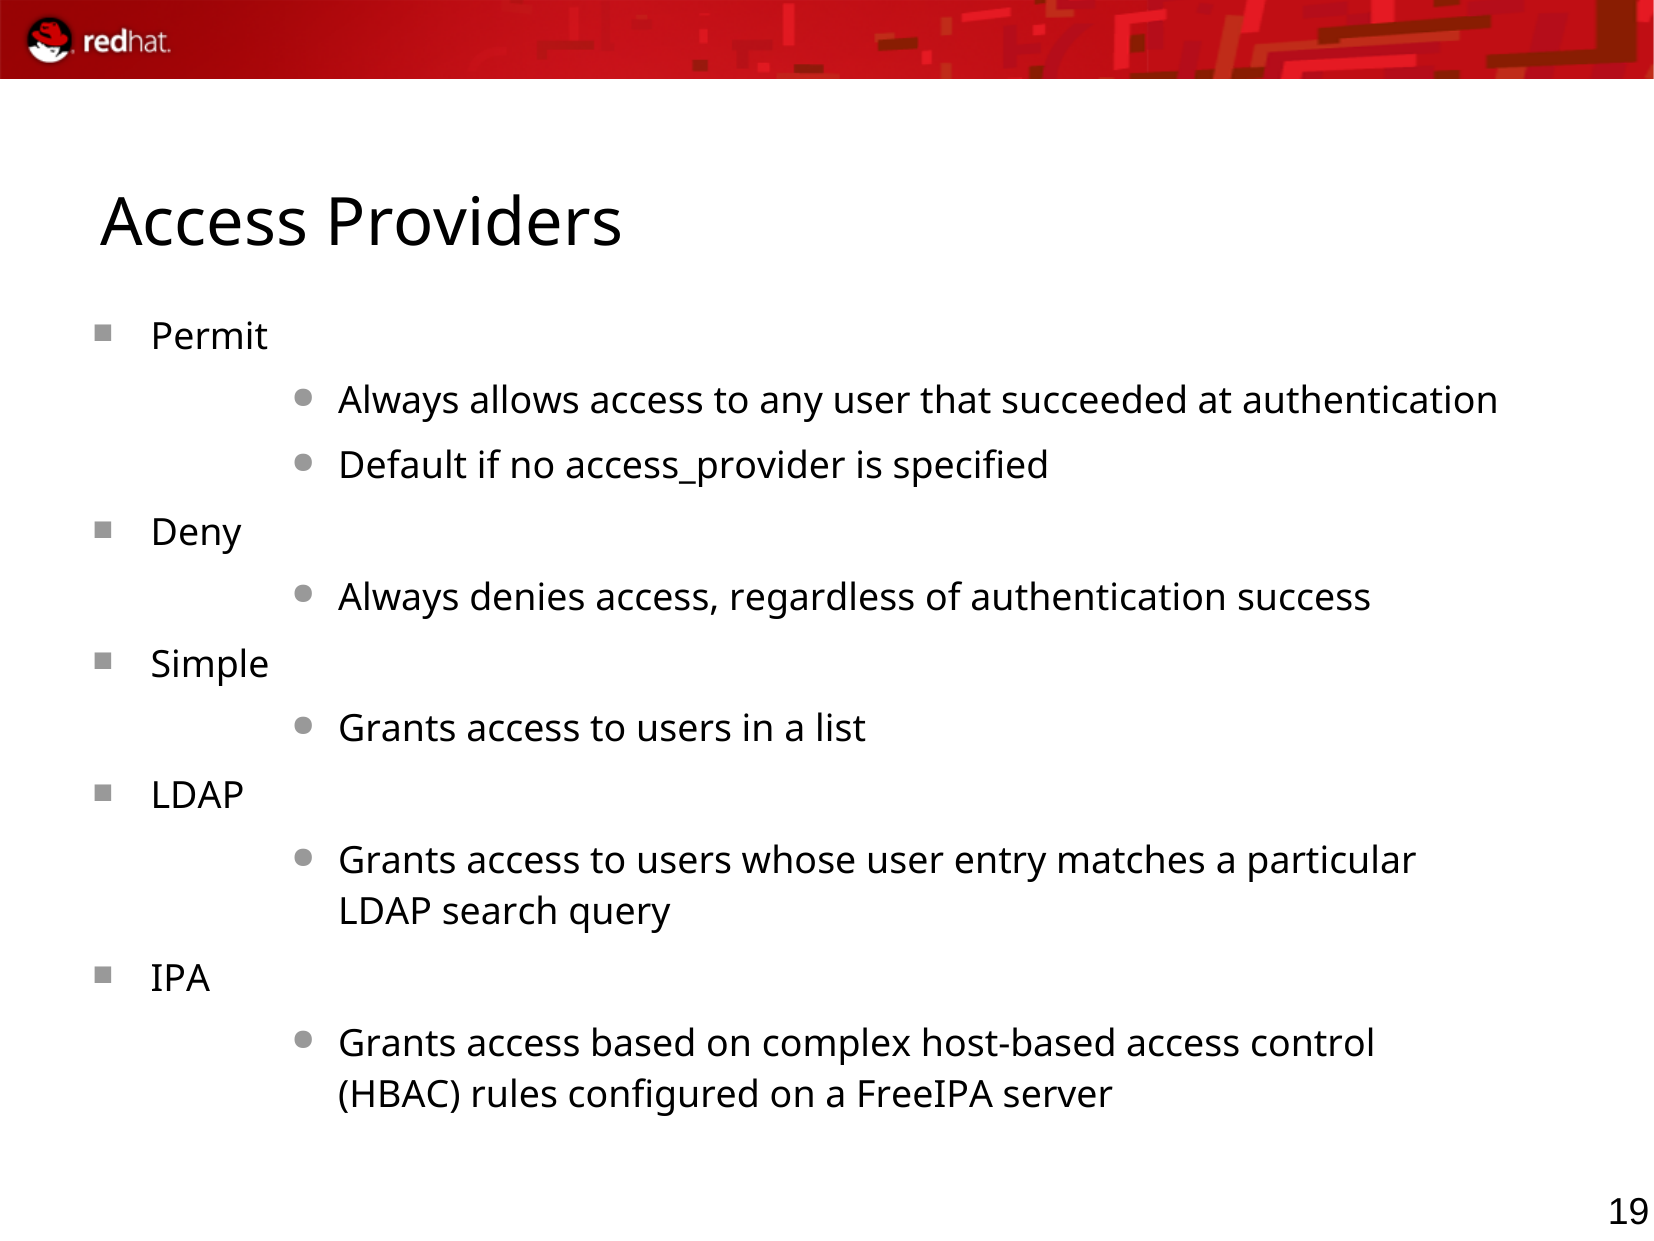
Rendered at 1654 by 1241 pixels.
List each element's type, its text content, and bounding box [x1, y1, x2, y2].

list Permit Always allows access to any user that succeeded at authentication Default if no access_provider is specified Deny Always denies access, regardless of authentication success Simple Grants access to users in a list LDAP Grants access to users whose user entry matches a particular LDAP search query IPA Grants access based on complex host-based access control (HBAC) rules configured on a FreeIPA server [94, 309, 1501, 1163]
picture [0, 0, 1654, 79]
title Access Providers [100, 171, 1506, 267]
